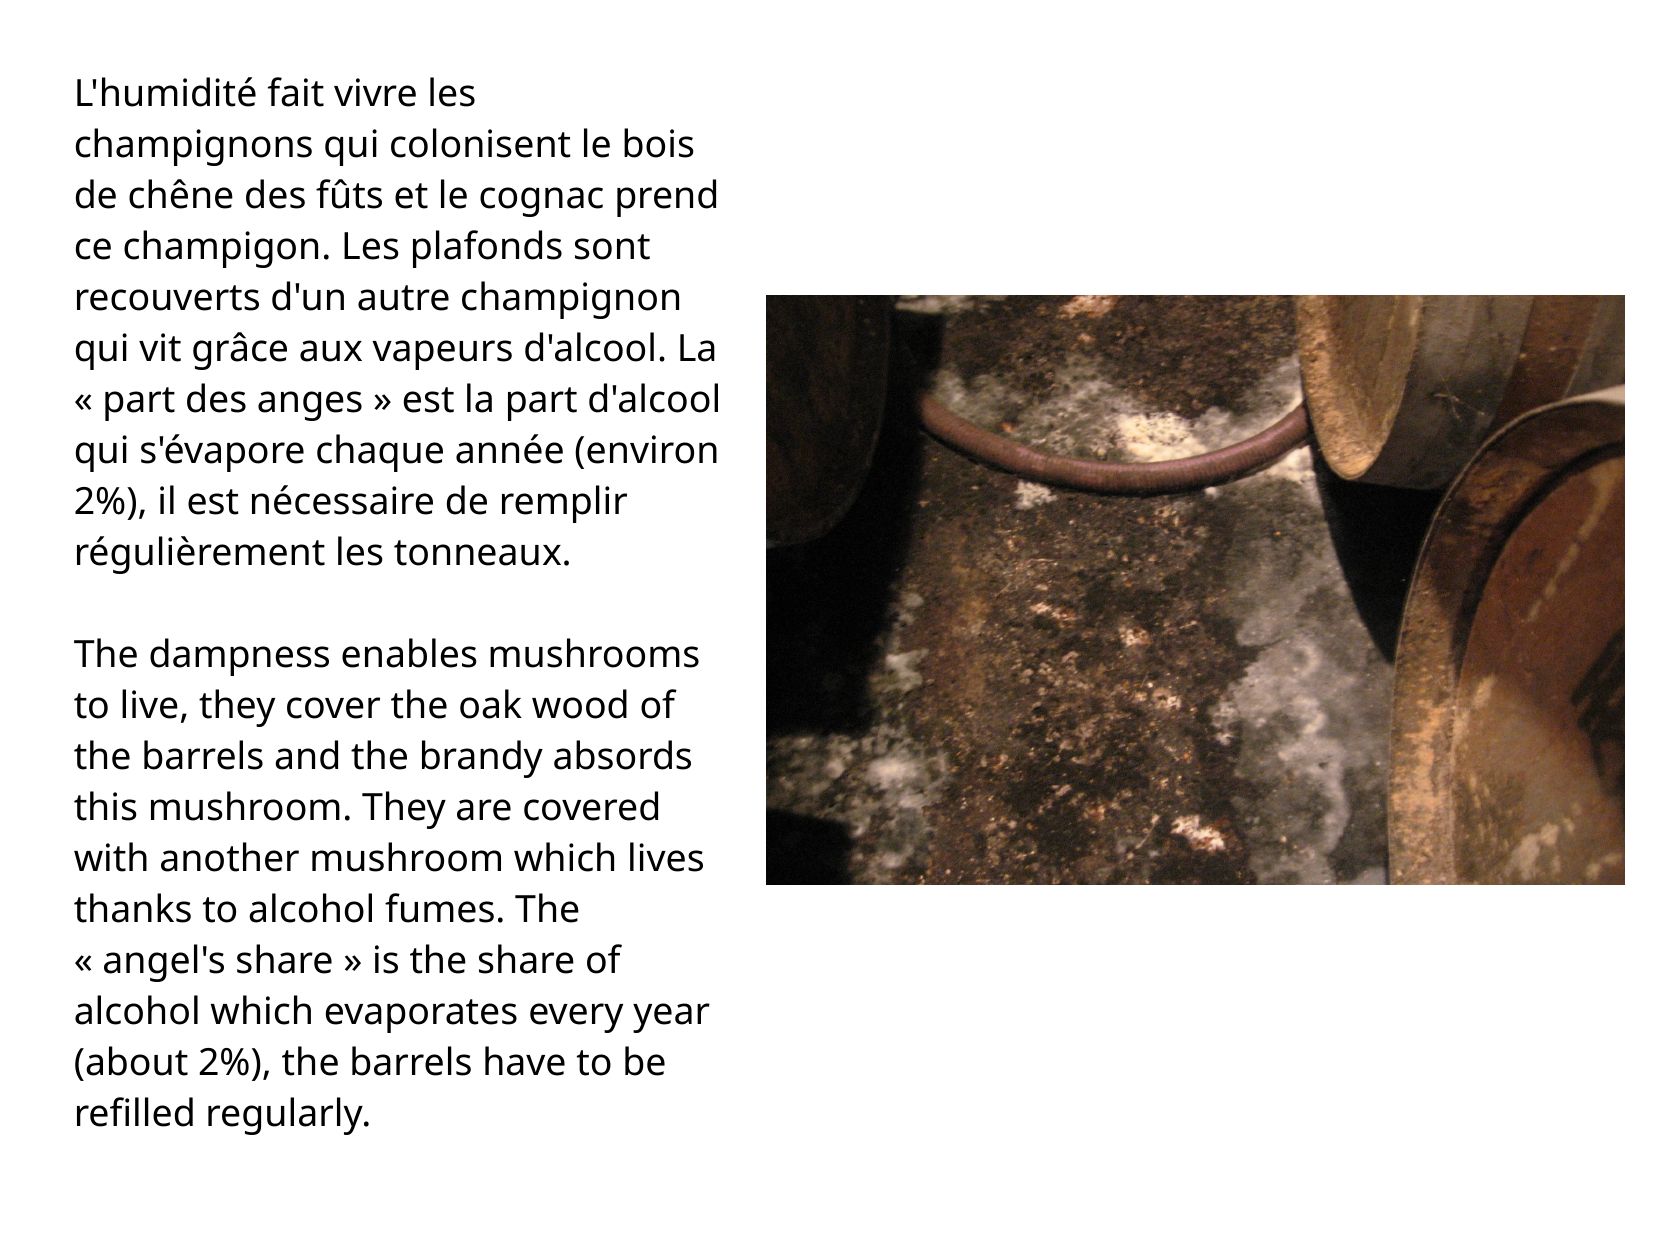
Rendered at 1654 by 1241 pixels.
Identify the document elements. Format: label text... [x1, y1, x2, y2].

picture [766, 295, 1625, 886]
text_box L'humidité fait vivre les champignons qui colonisent le bois de chêne des fûts et le cognac prend ce champigon. Les plafonds sont recouverts d'un autre champignon qui vit grâce aux vapeurs d'alcool. La « part des anges » est la part d'alcool qui s'évapore chaque année (environ 2%), il est nécessaire de remplir régulièrement les tonneaux. The dampness enables mushrooms to live, they cover the oak wood of the barrels and the brandy absords this mushroom. They are covered with another mushroom which lives thanks to alcohol fumes. The « angel's share » is the share of alcohol which evaporates every year (about 2%), the barrels have to be refilled regularly. [59, 59, 739, 1177]
